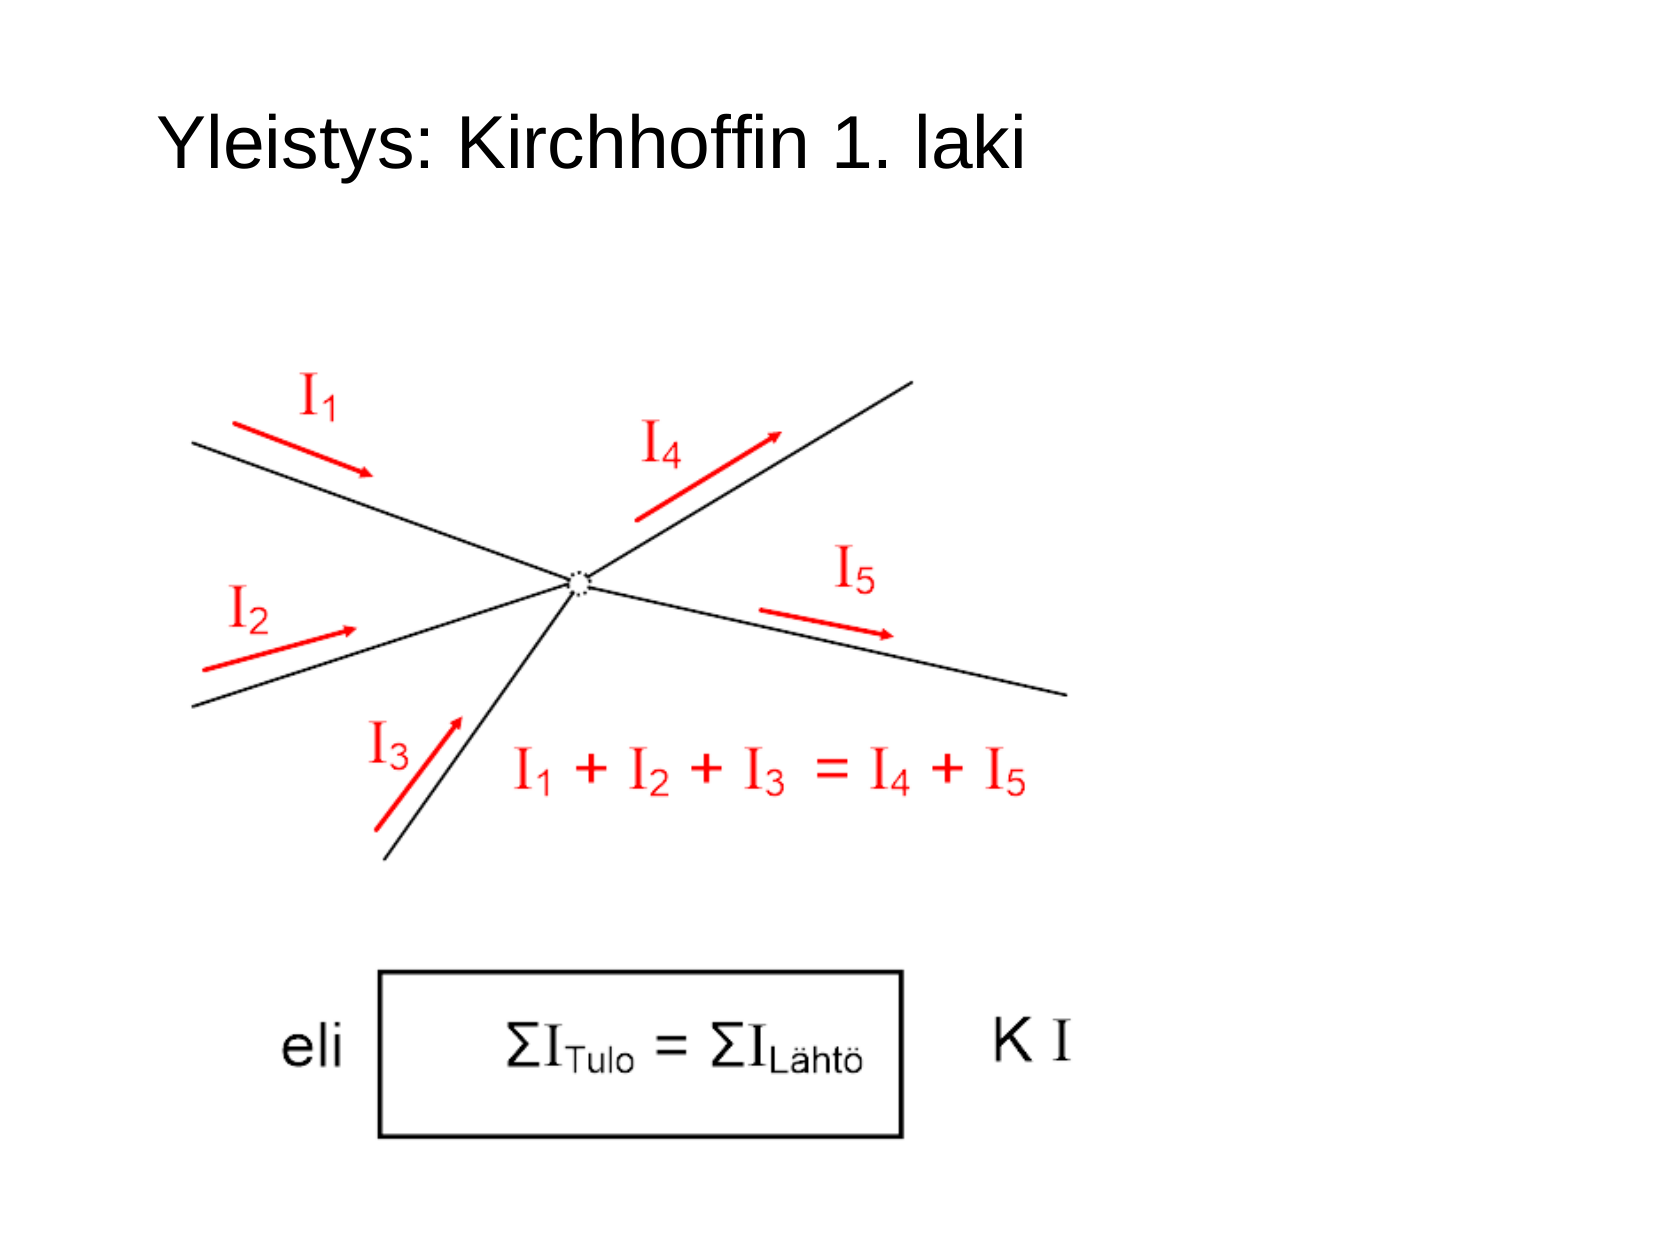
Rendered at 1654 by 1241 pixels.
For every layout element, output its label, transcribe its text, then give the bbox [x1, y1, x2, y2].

picture [153, 307, 1126, 1174]
text_box Yleistys: Kirchhoffin 1. laki [141, 93, 1571, 366]
